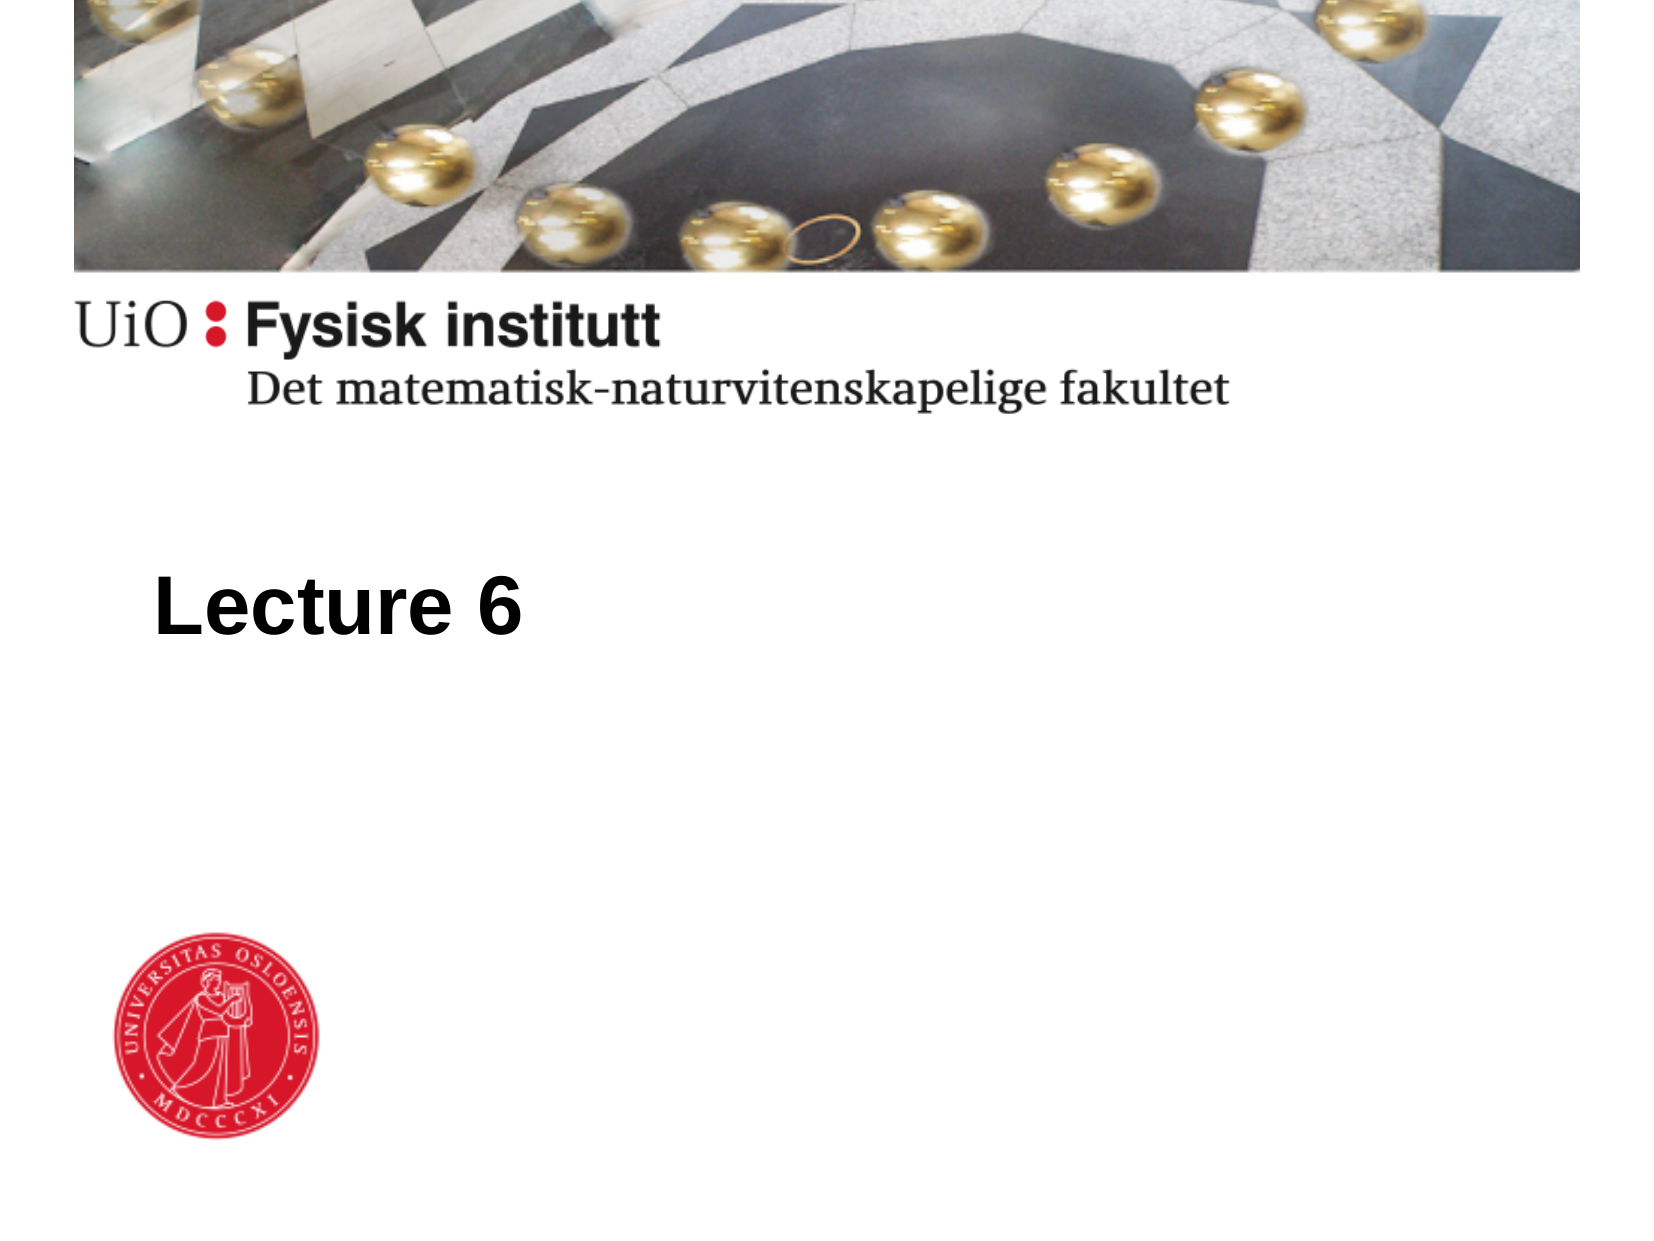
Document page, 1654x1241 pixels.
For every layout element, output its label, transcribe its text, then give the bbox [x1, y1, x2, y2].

subtitle Lecture 6 [153, 512, 1418, 699]
picture [74, 0, 1580, 280]
picture [109, 927, 326, 1147]
picture [72, 292, 1238, 420]
